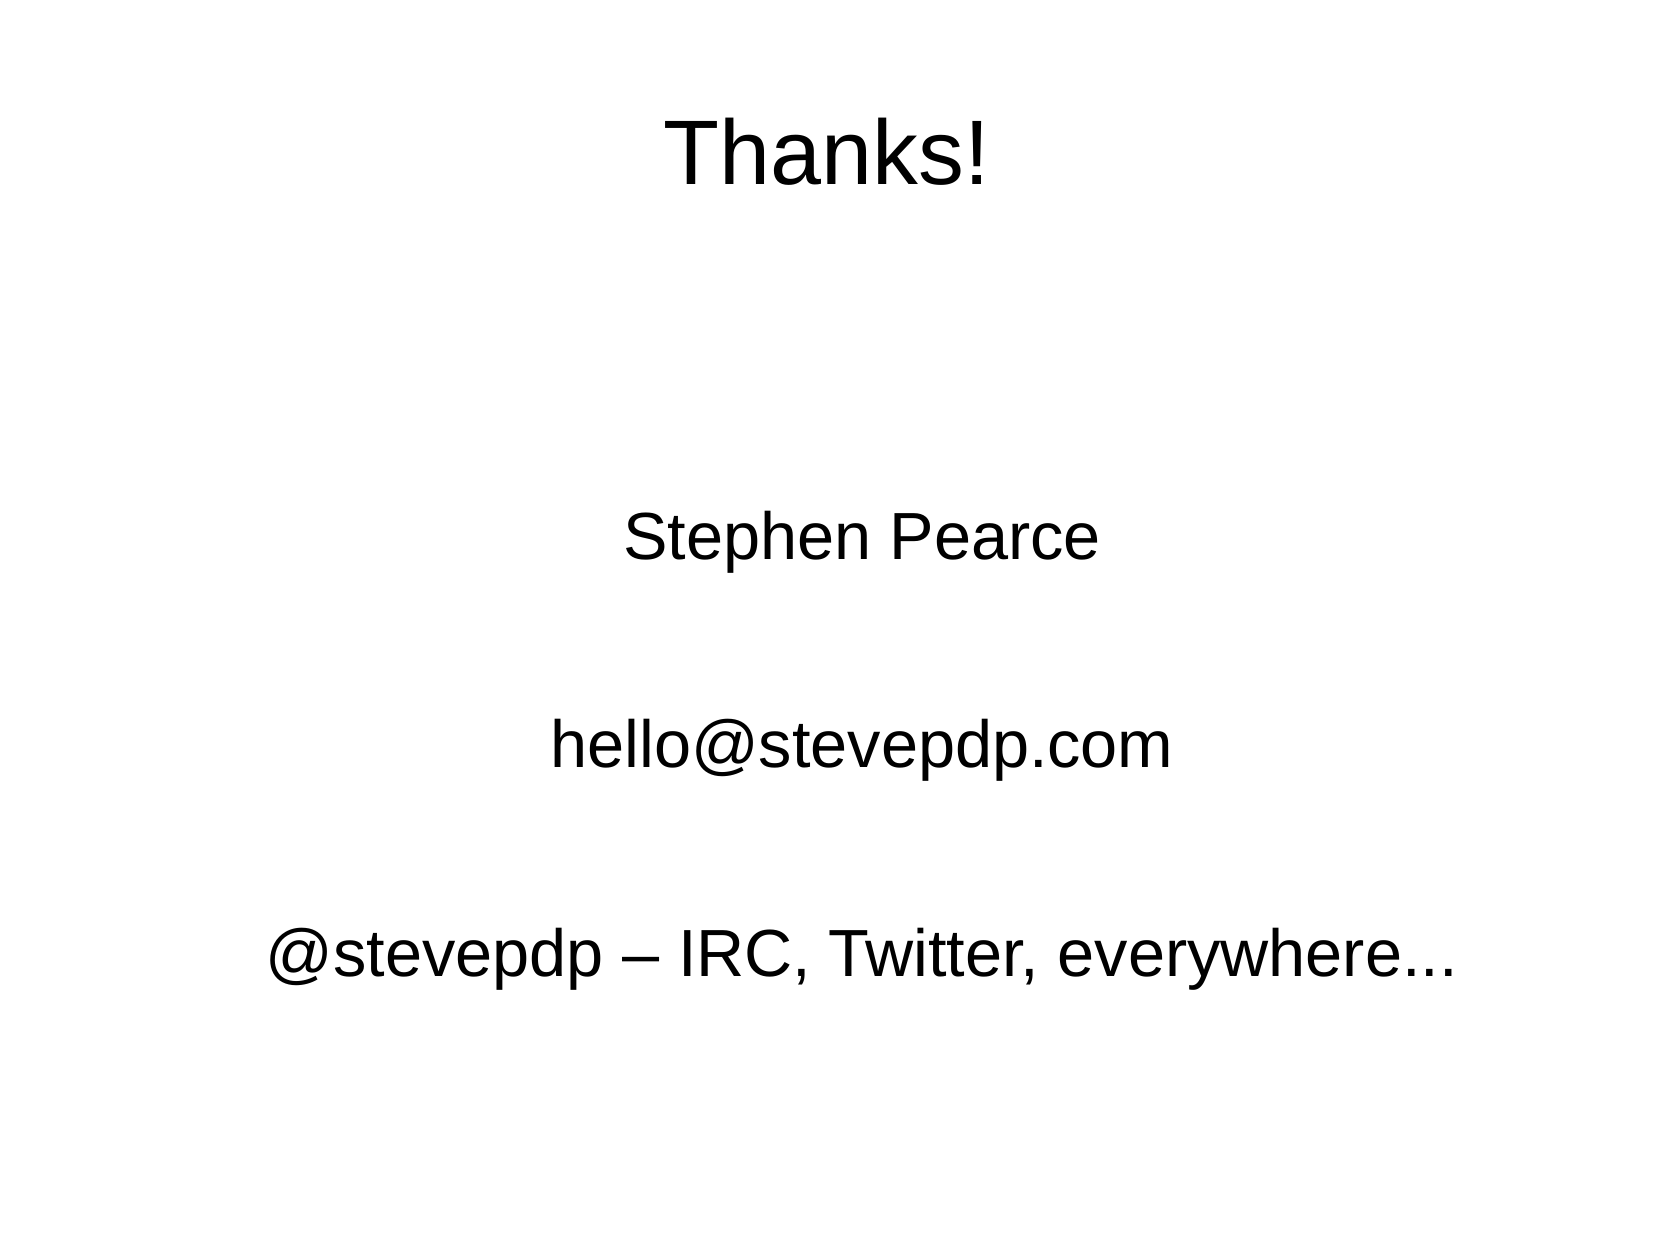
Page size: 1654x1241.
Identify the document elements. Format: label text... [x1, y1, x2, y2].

list Stephen Pearce hello@stevepdp.com @stevepdp – IRC, Twitter, everywhere... [82, 290, 1571, 1010]
title Thanks! [82, 49, 1571, 257]
